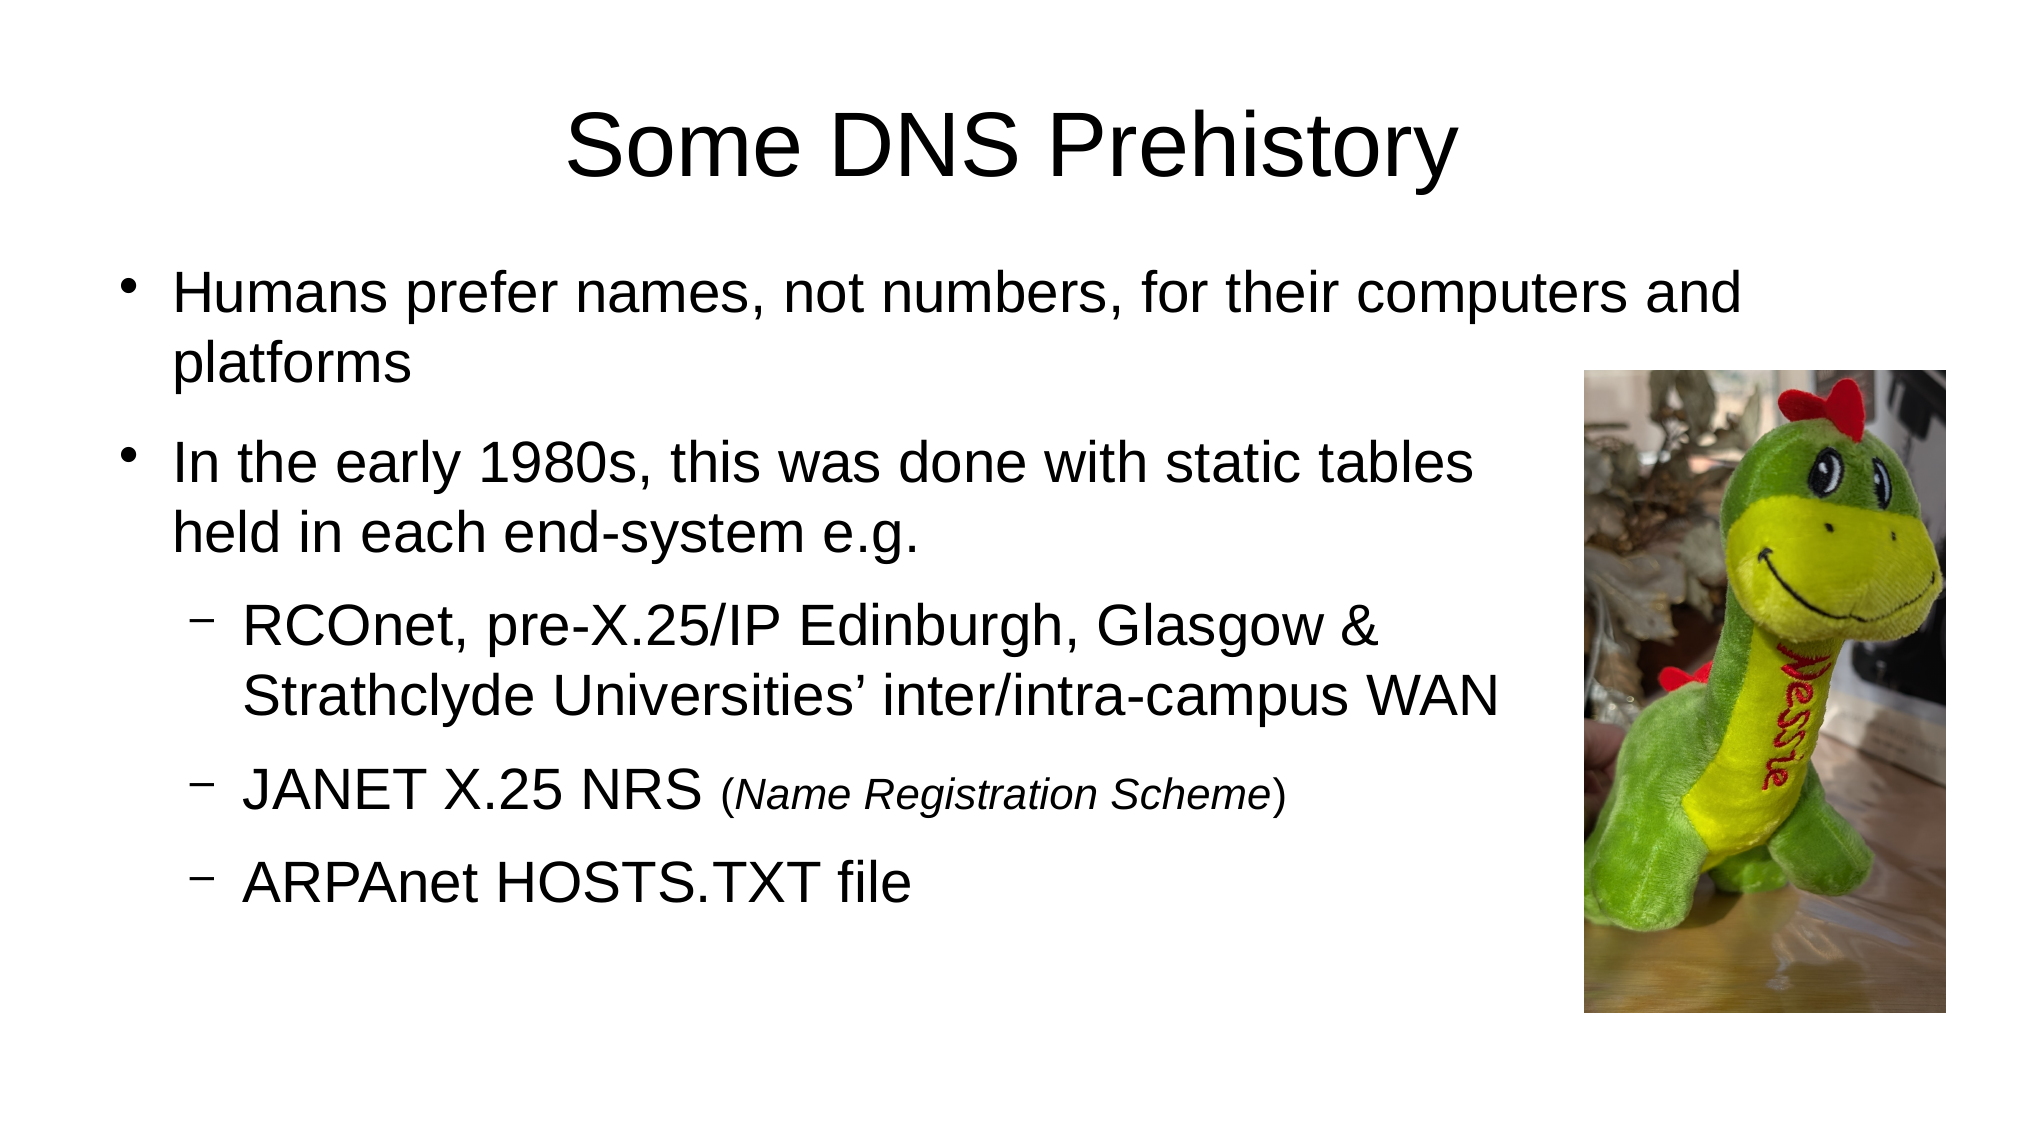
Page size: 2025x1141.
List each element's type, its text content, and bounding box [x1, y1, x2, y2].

picture [1584, 370, 1946, 1013]
title Some DNS Prehistory [101, 45, 1924, 236]
list Humans prefer names, not numbers, for their computers and platforms In the early 1980s, this was done with static tables held in each end-system e.g. RCOnet, pre-X.25/IP Edinburgh, Glasgow & Strathclyde Universities’ inter/intra-campus WAN JANET X.25 NRS (Name Registration Scheme) ARPAnet HOSTS.TXT file [101, 254, 1950, 915]
